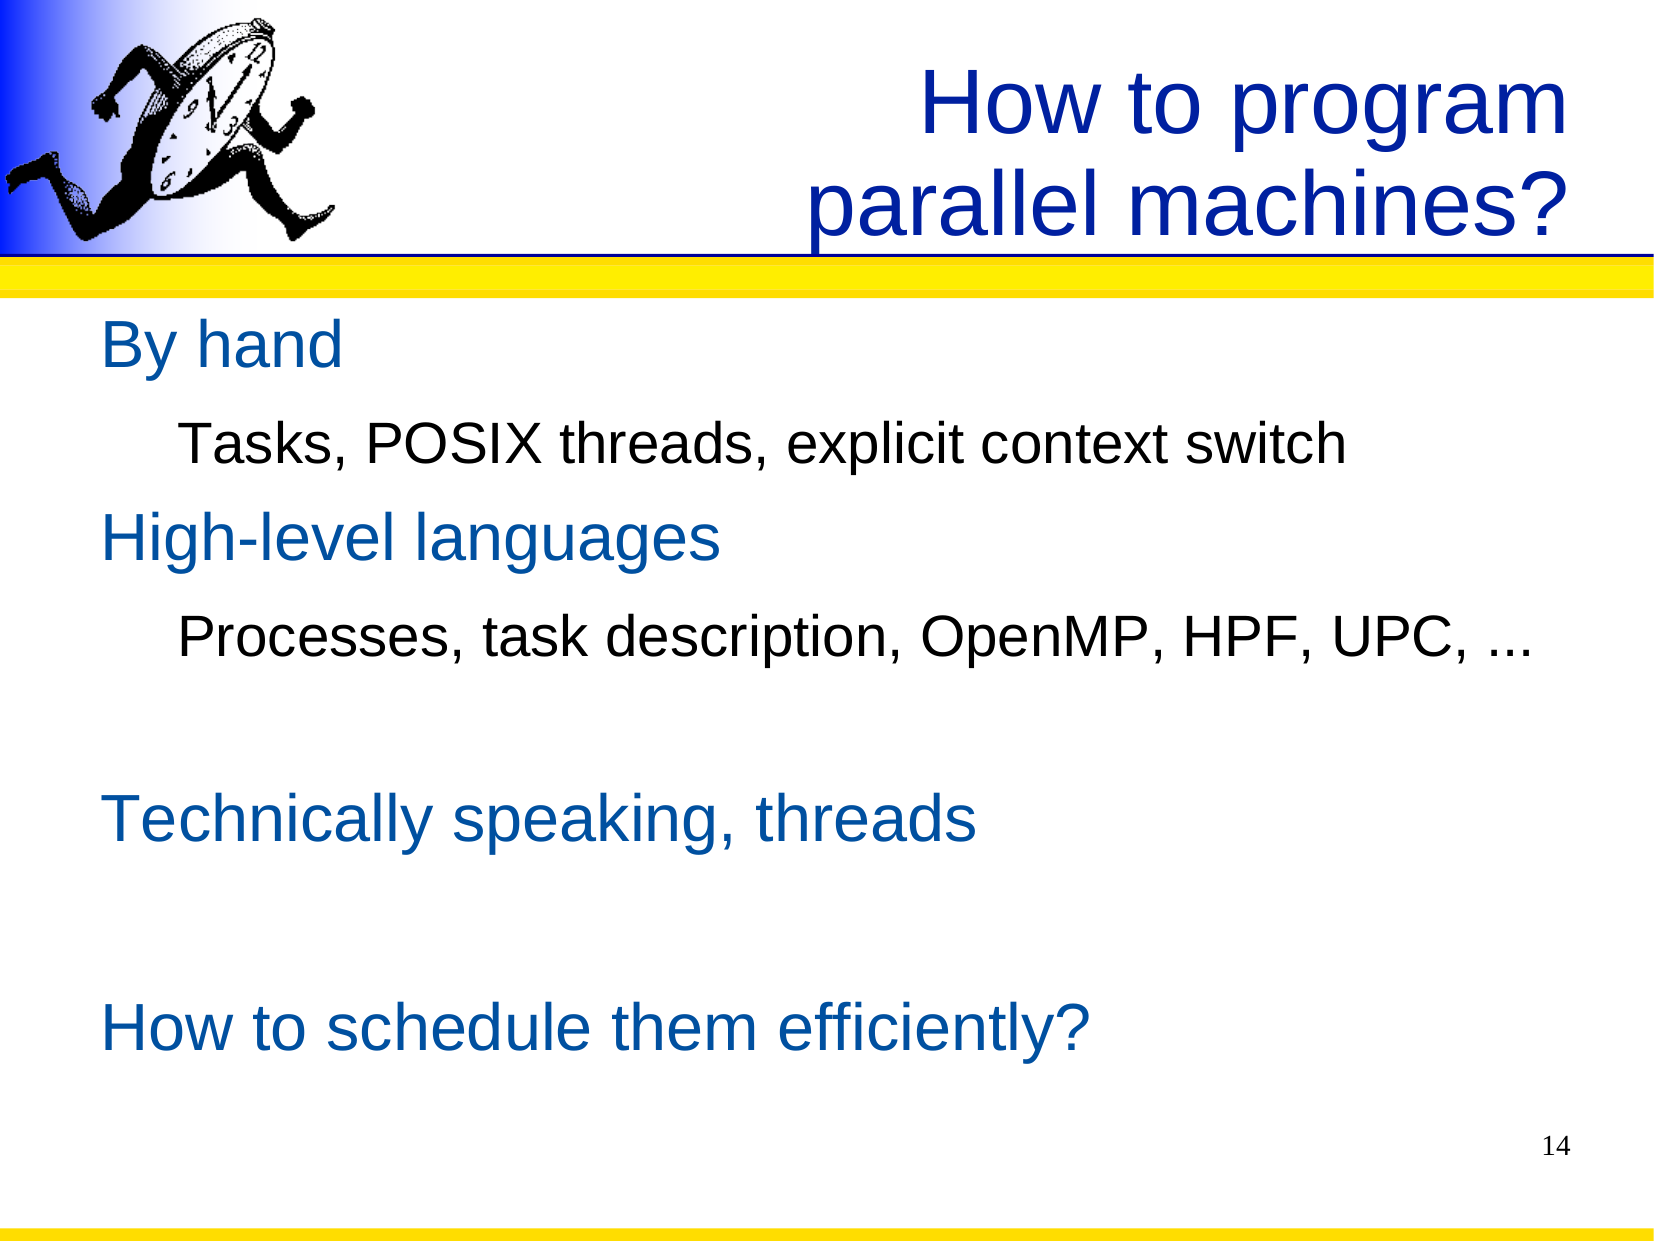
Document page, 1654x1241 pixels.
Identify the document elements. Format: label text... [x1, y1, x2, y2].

title How to program parallel machines? [372, 49, 1571, 257]
list By hand Tasks, POSIX threads, explicit context switch High-level languages Processes, task description, OpenMP, HPF, UPC, ... Technically speaking, threads How to schedule them efficiently? [82, 307, 1571, 1130]
picture [4, 9, 343, 253]
